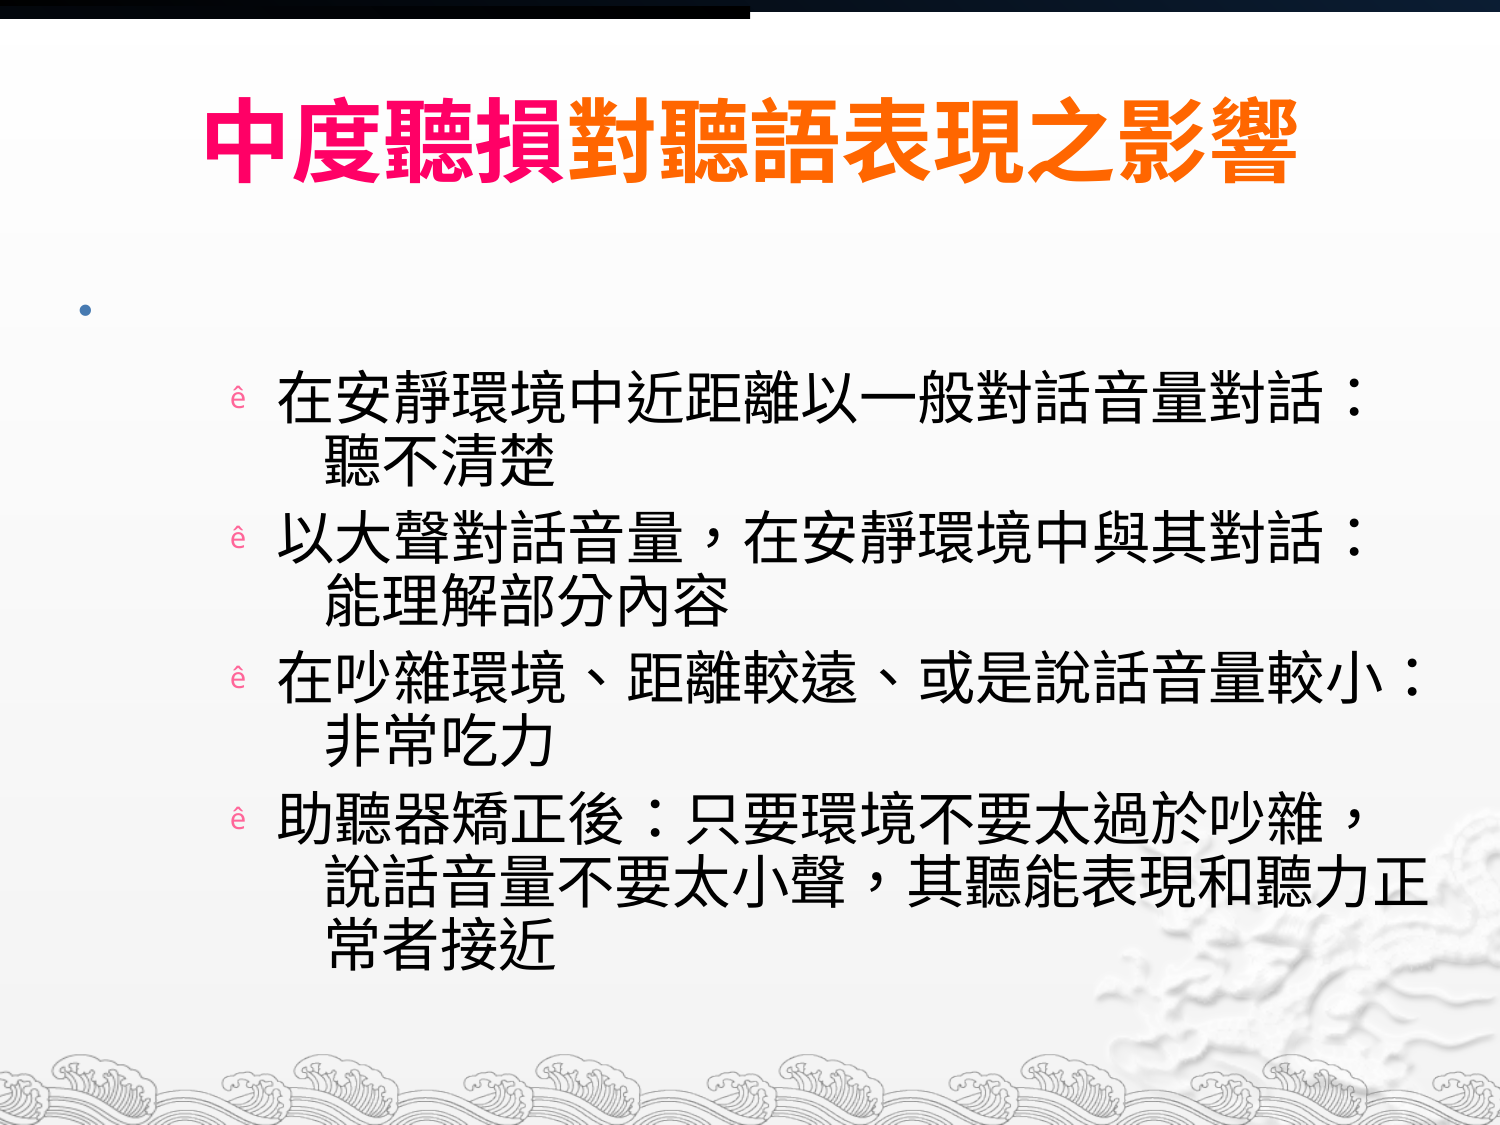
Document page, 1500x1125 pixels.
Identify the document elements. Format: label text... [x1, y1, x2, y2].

list 在安靜環境中近距離以一般對話音量對話：聽不清楚 以大聲對話音量，在安靜環境中與其對話：能理解部分內容 在吵雜環境、距離較遠、或是說話音量較小：非常吃力 助聽器矯正後：只要環境不要太過於吵雜，說話音量不要太小聲，其聽能表現和聽力正常者接近 [64, 267, 1447, 1010]
title 中度聽損對聽語表現之影響 [75, 45, 1426, 233]
